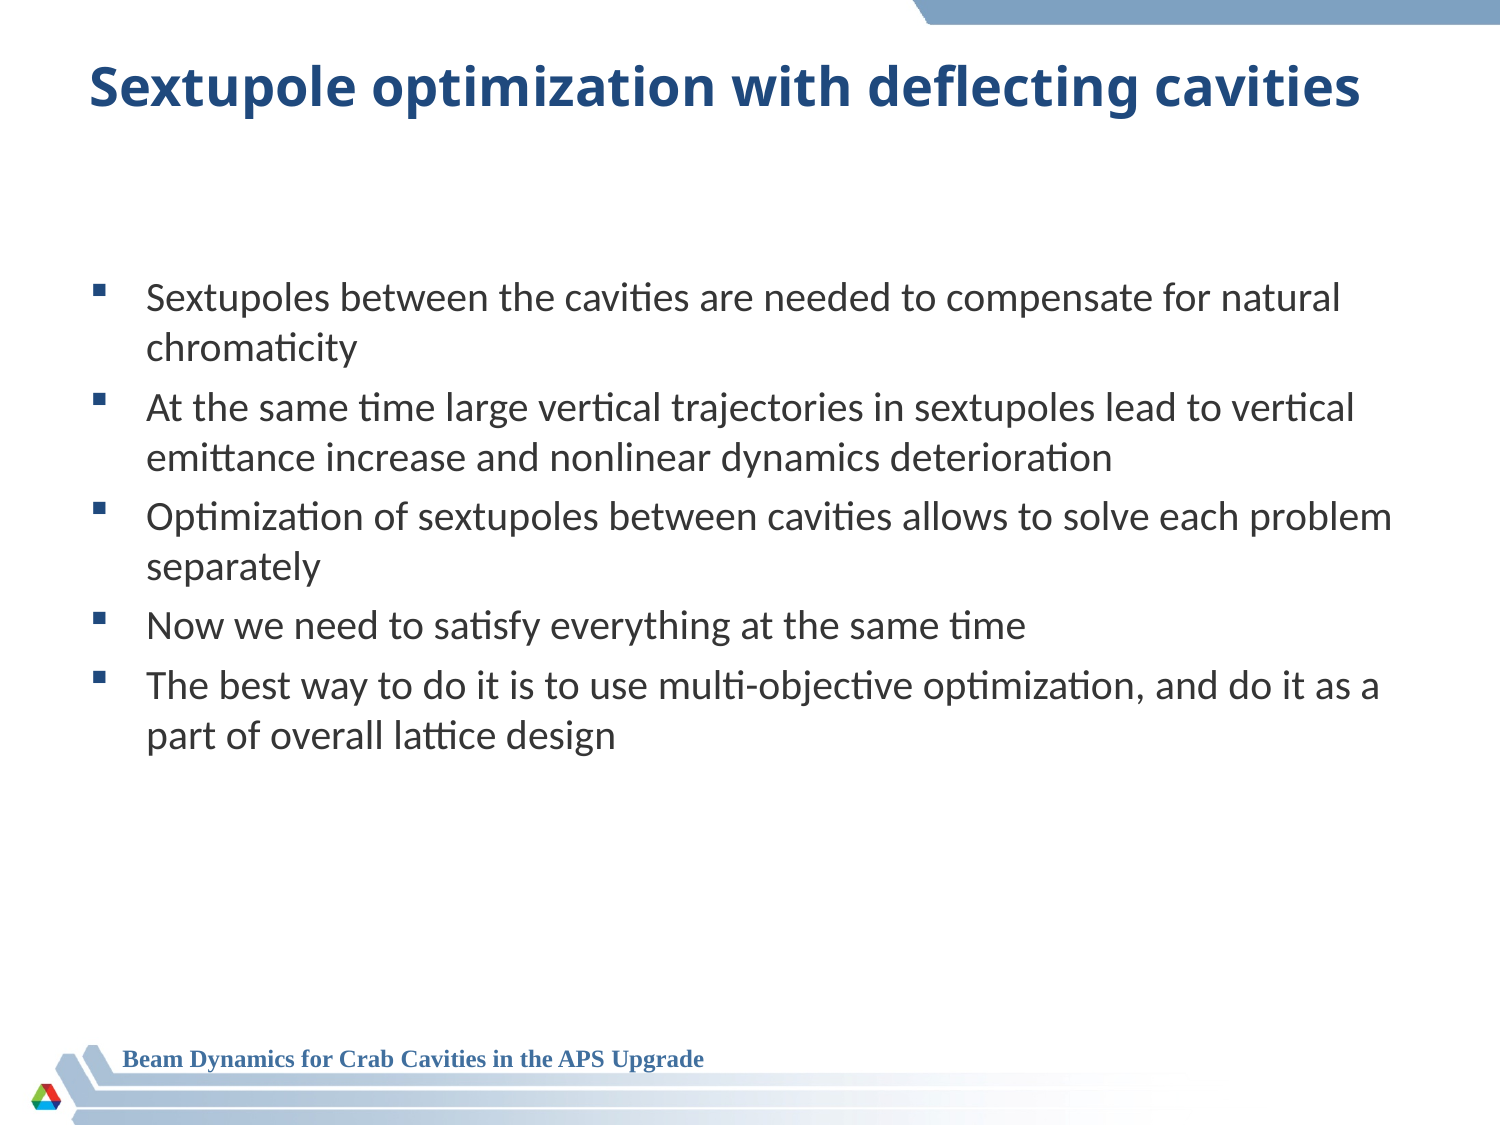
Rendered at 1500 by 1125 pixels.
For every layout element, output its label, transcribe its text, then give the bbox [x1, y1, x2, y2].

picture [0, 0, 1500, 26]
list Sextupoles between the cavities are needed to compensate for natural chromaticity At the same time large vertical trajectories in sextupoles lead to vertical emittance increase and nonlinear dynamics deterioration Optimization of sextupoles between cavities allows to solve each problem separately Now we need to satisfy everything at the same time The best way to do it is to use multi-objective optimization, and do it as a part of overall lattice design [75, 262, 1426, 1021]
title Sextupole optimization with deflecting cavities [75, 45, 1426, 233]
picture [0, 1037, 1500, 1125]
